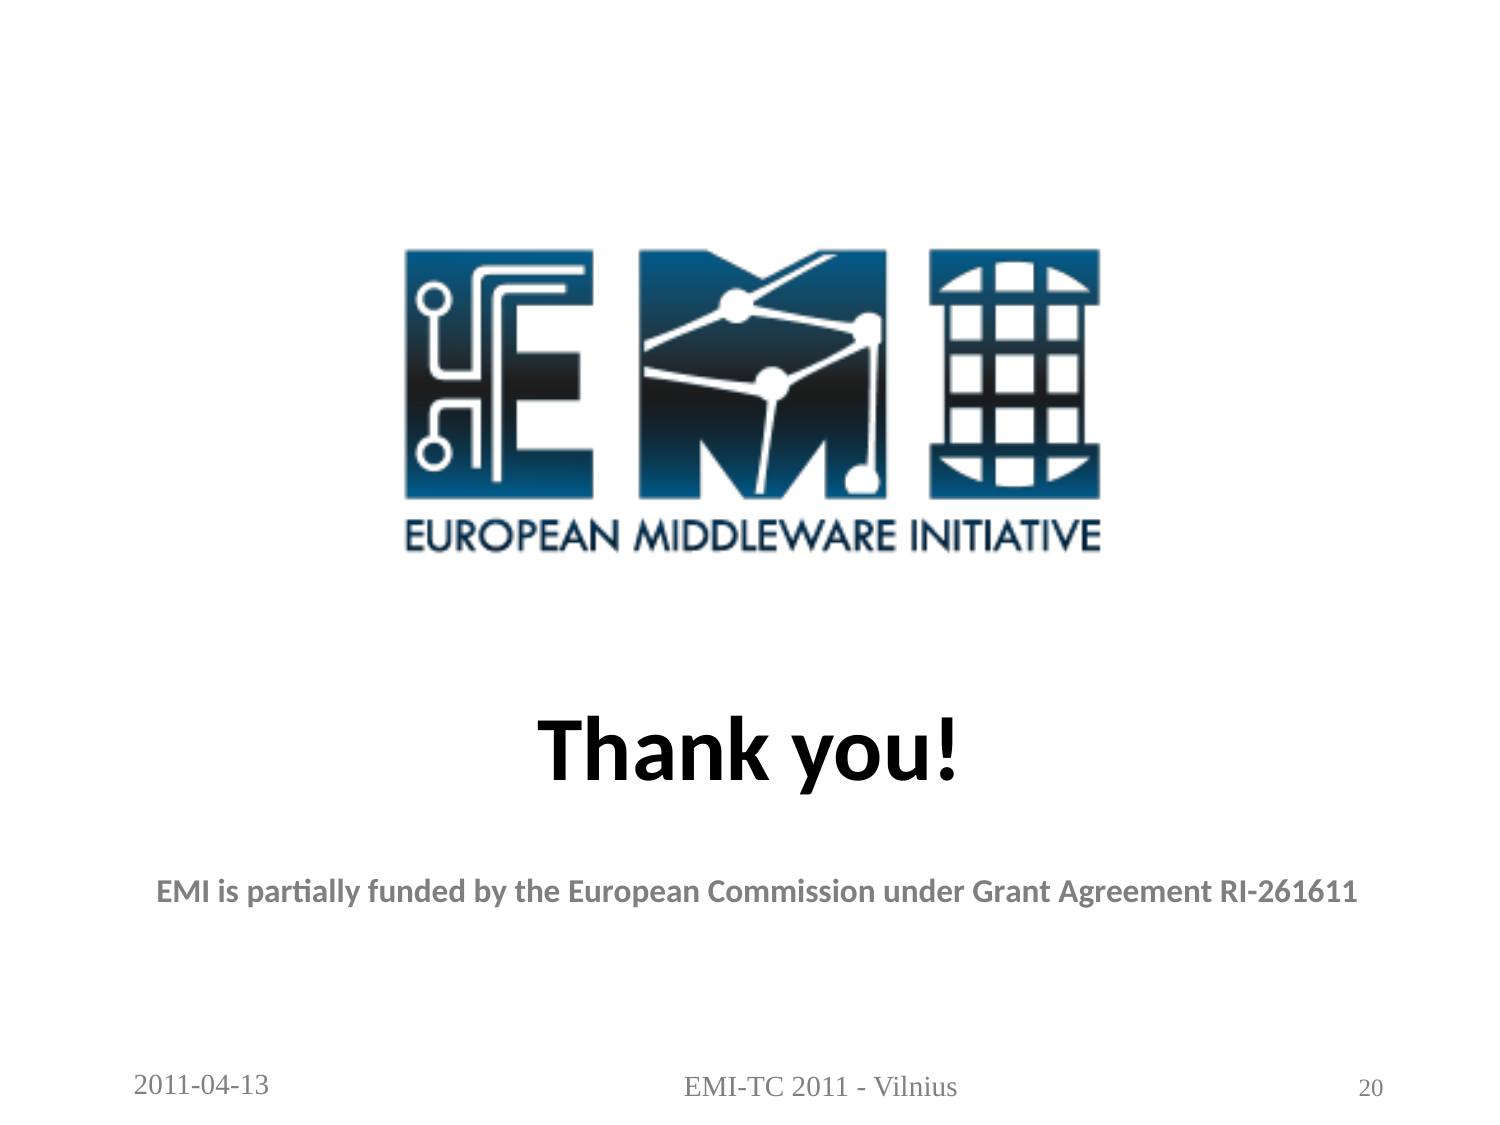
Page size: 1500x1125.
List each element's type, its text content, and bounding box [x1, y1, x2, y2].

title Thank you! [0, 681, 1500, 818]
picture [250, 199, 1251, 620]
